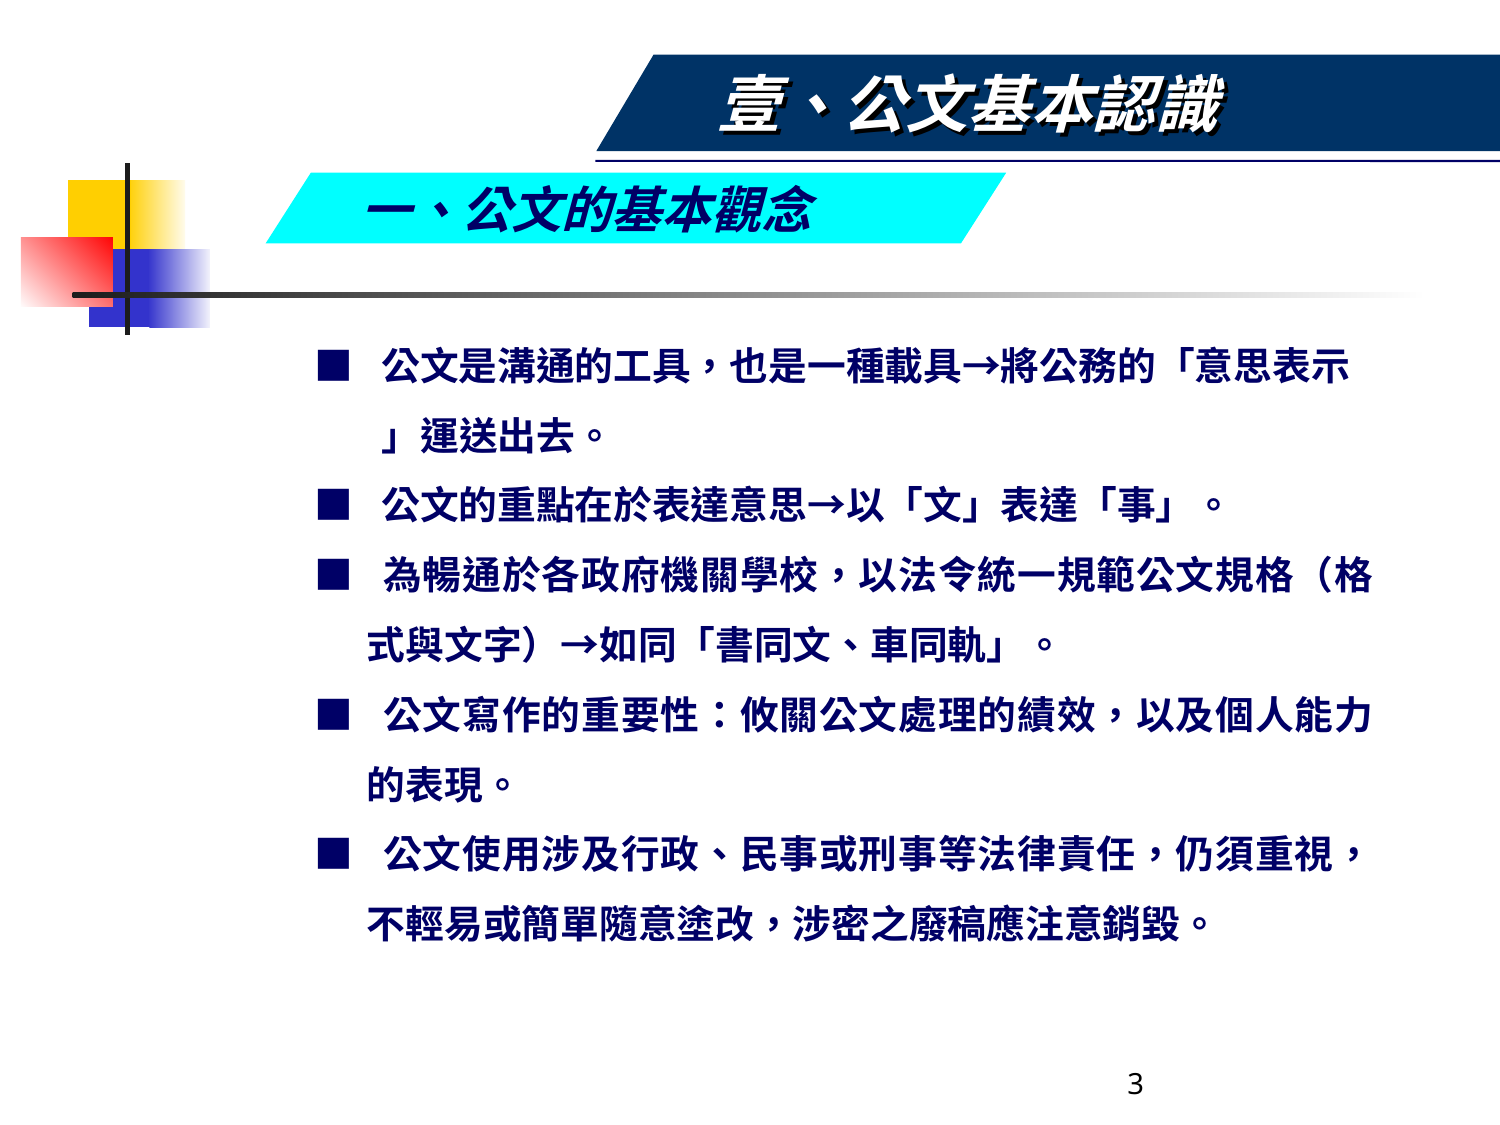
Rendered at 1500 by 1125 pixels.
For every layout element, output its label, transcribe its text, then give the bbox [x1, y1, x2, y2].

text_box 壹、公文基本認識 [596, 54, 1500, 152]
text_box [1112, 1037, 1426, 1113]
text_box 一、公文的基本觀念 [265, 172, 1007, 244]
list ■ 公文是溝通的工具，也是一種載具→將公務的「意思表示 」運送出去。 ■ 公文的重點在於表達意思→以「文」表達「事」。 ■ 為暢通於各政府機關學校，以法令統一規範公文規格（格式與文字）→如同「書同文、車同軌」。 ■ 公文寫作的重要性：攸關公文處理的績效，以及個人能力的表現。 ■ 公文使用涉及行政、民事或刑事等法律責任，仍須重視，不輕易或簡單隨意塗改，涉密之廢稿應注意銷毀。 [247, 310, 1390, 1005]
